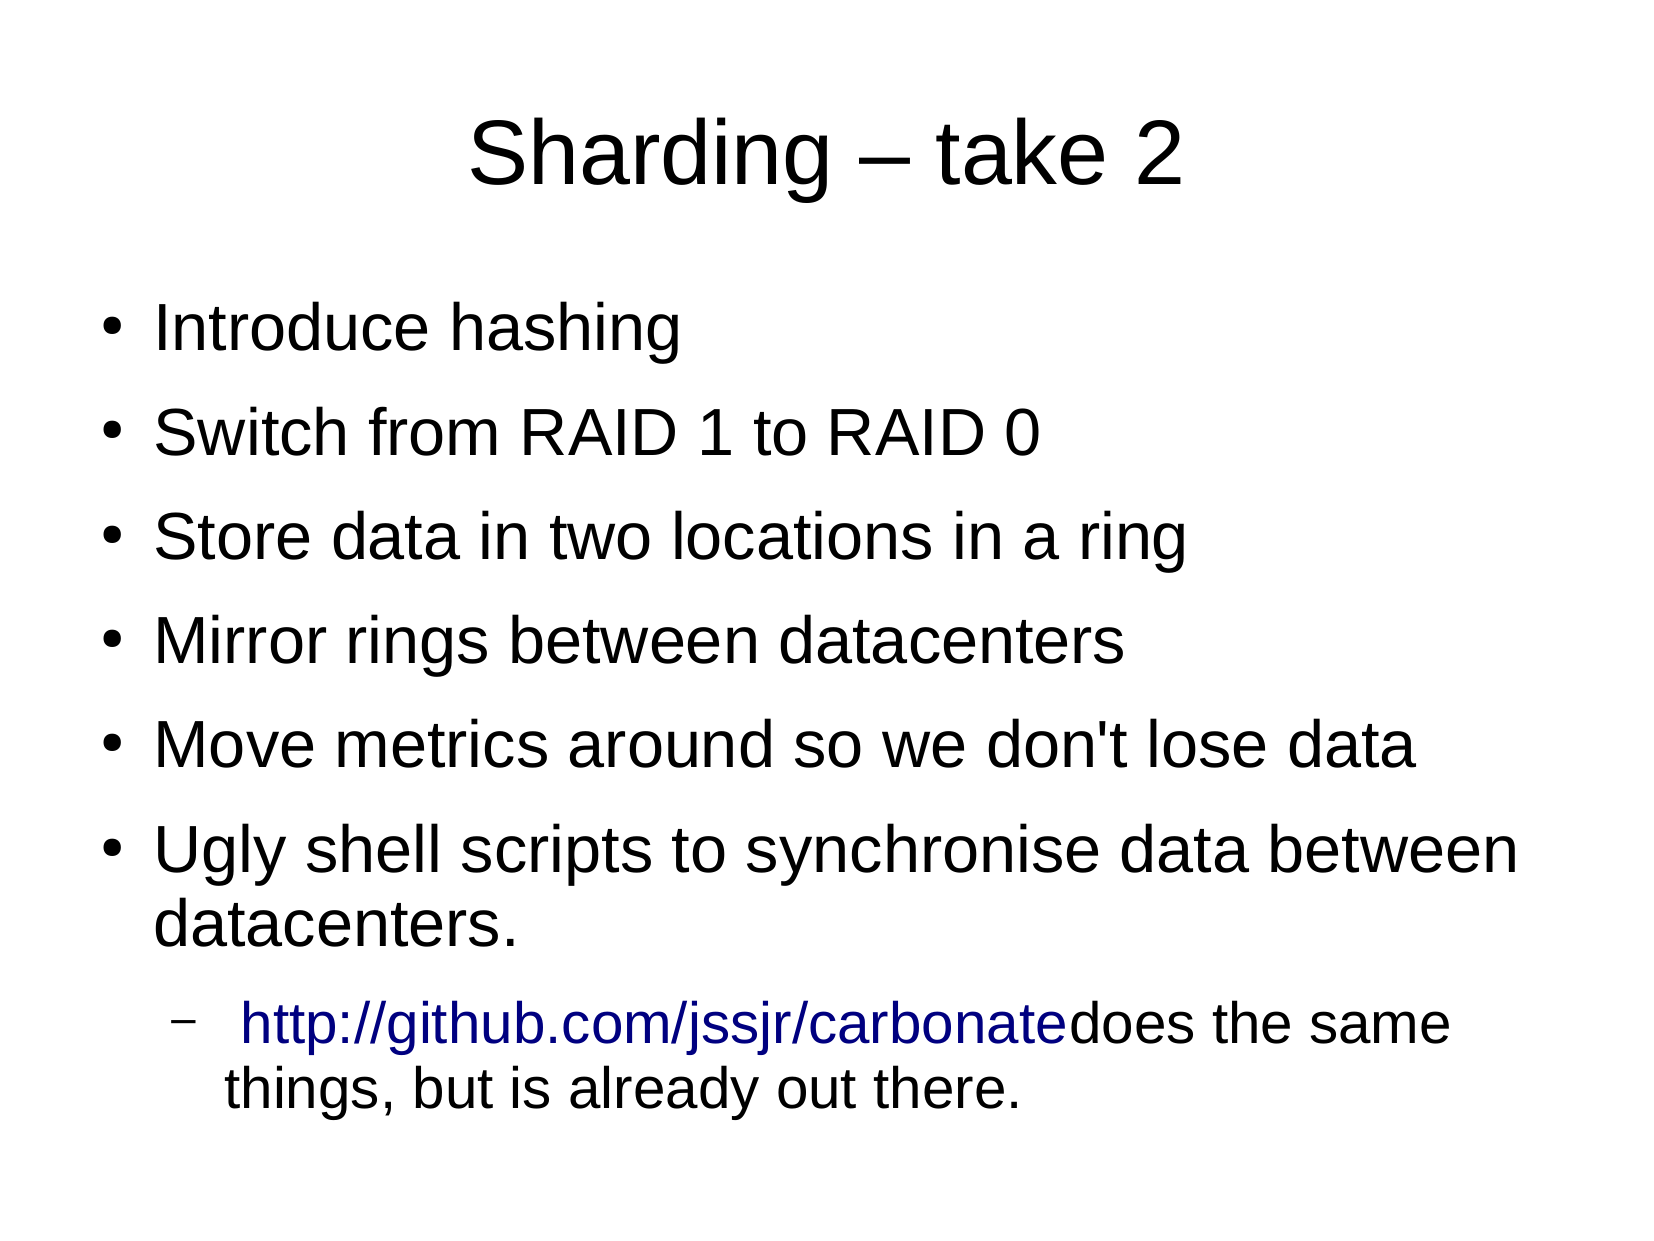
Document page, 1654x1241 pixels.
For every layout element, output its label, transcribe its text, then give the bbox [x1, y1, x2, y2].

title Sharding – take 2 [82, 49, 1571, 257]
list Introduce hashing Switch from RAID 1 to RAID 0 Store data in two locations in a ring Mirror rings between datacenters Move metrics around so we don't lose data Ugly shell scripts to synchronise data between datacenters. http://github.com/jssjr/carbonatedoes the same things, but is already out there. [82, 290, 1538, 1126]
